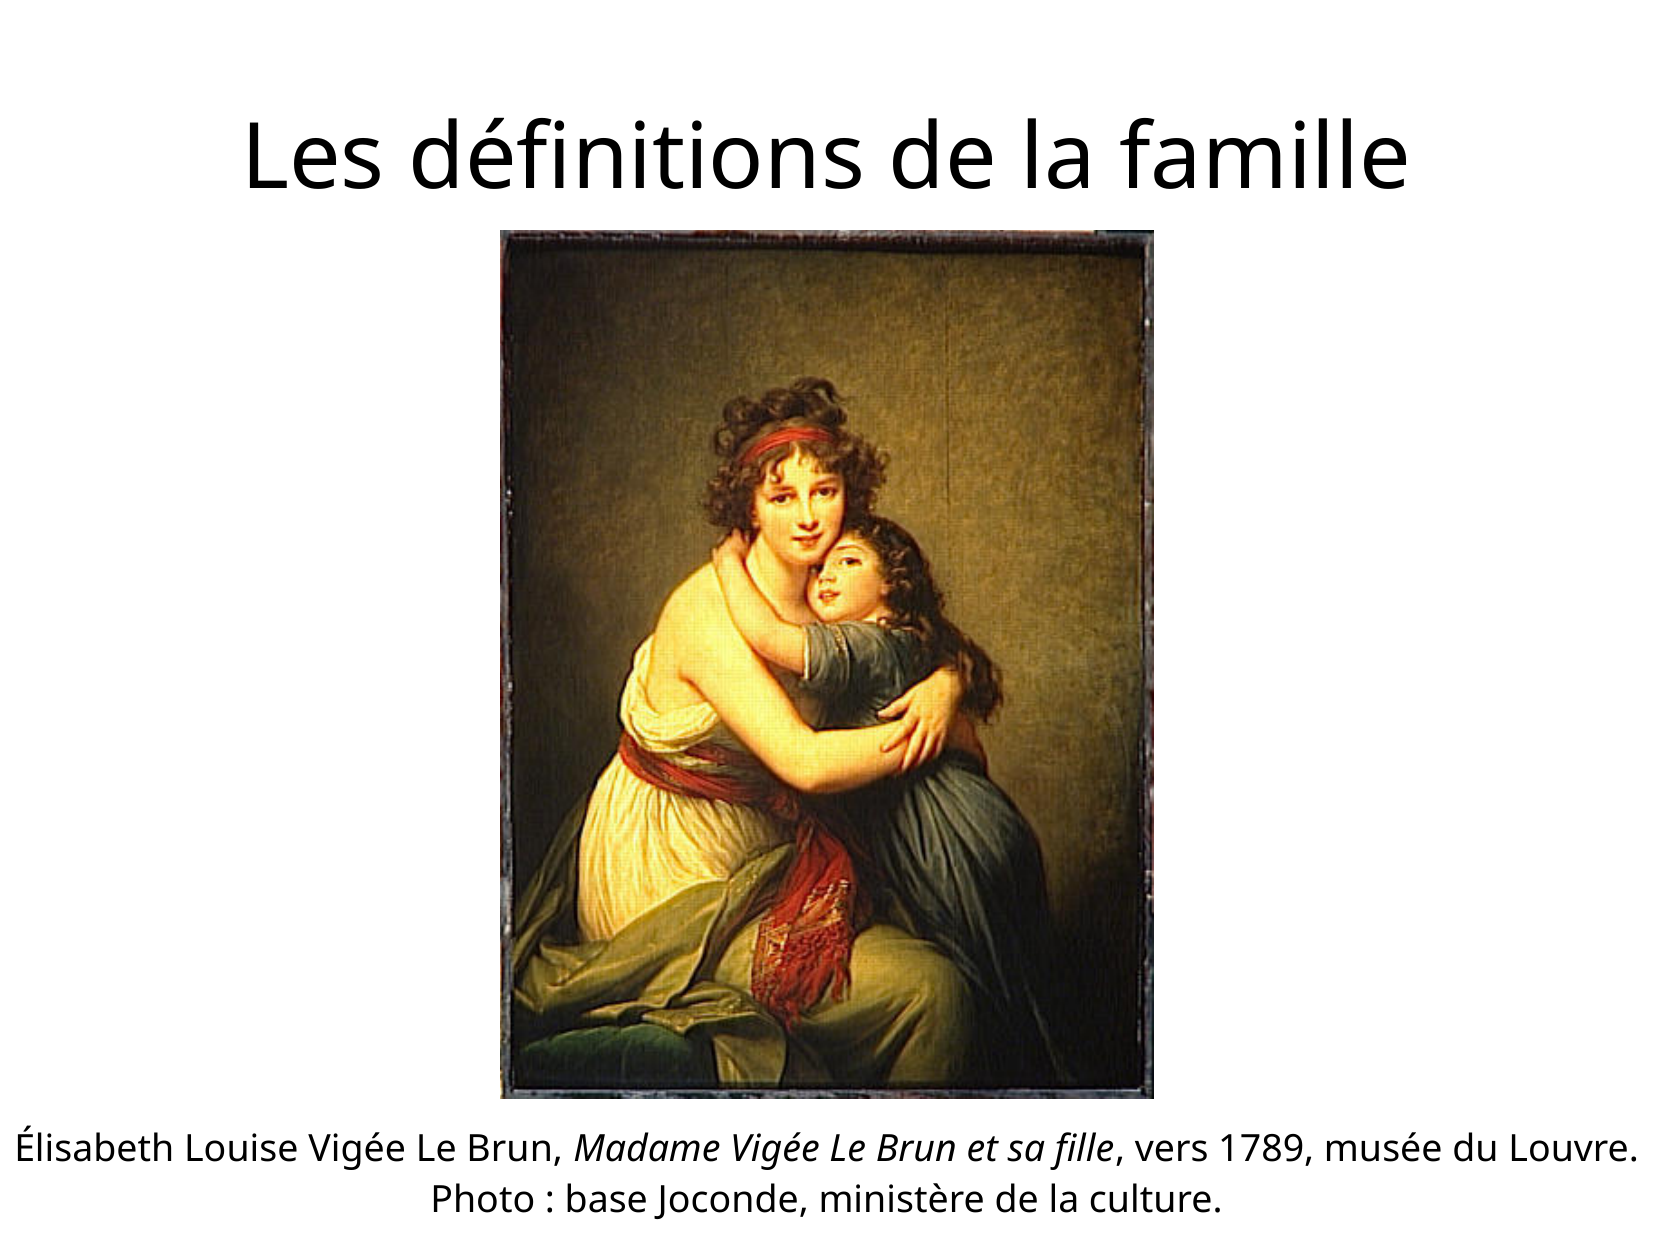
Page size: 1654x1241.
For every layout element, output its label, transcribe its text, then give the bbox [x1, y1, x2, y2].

title Les définitions de la famille [82, 49, 1571, 257]
text_box Élisabeth Louise Vigée Le Brun, Madame Vigée Le Brun et sa fille, vers 1789, musée du Louvre. Photo : base Joconde, ministère de la culture. [116, 1122, 1538, 1224]
picture [500, 230, 1154, 1099]
